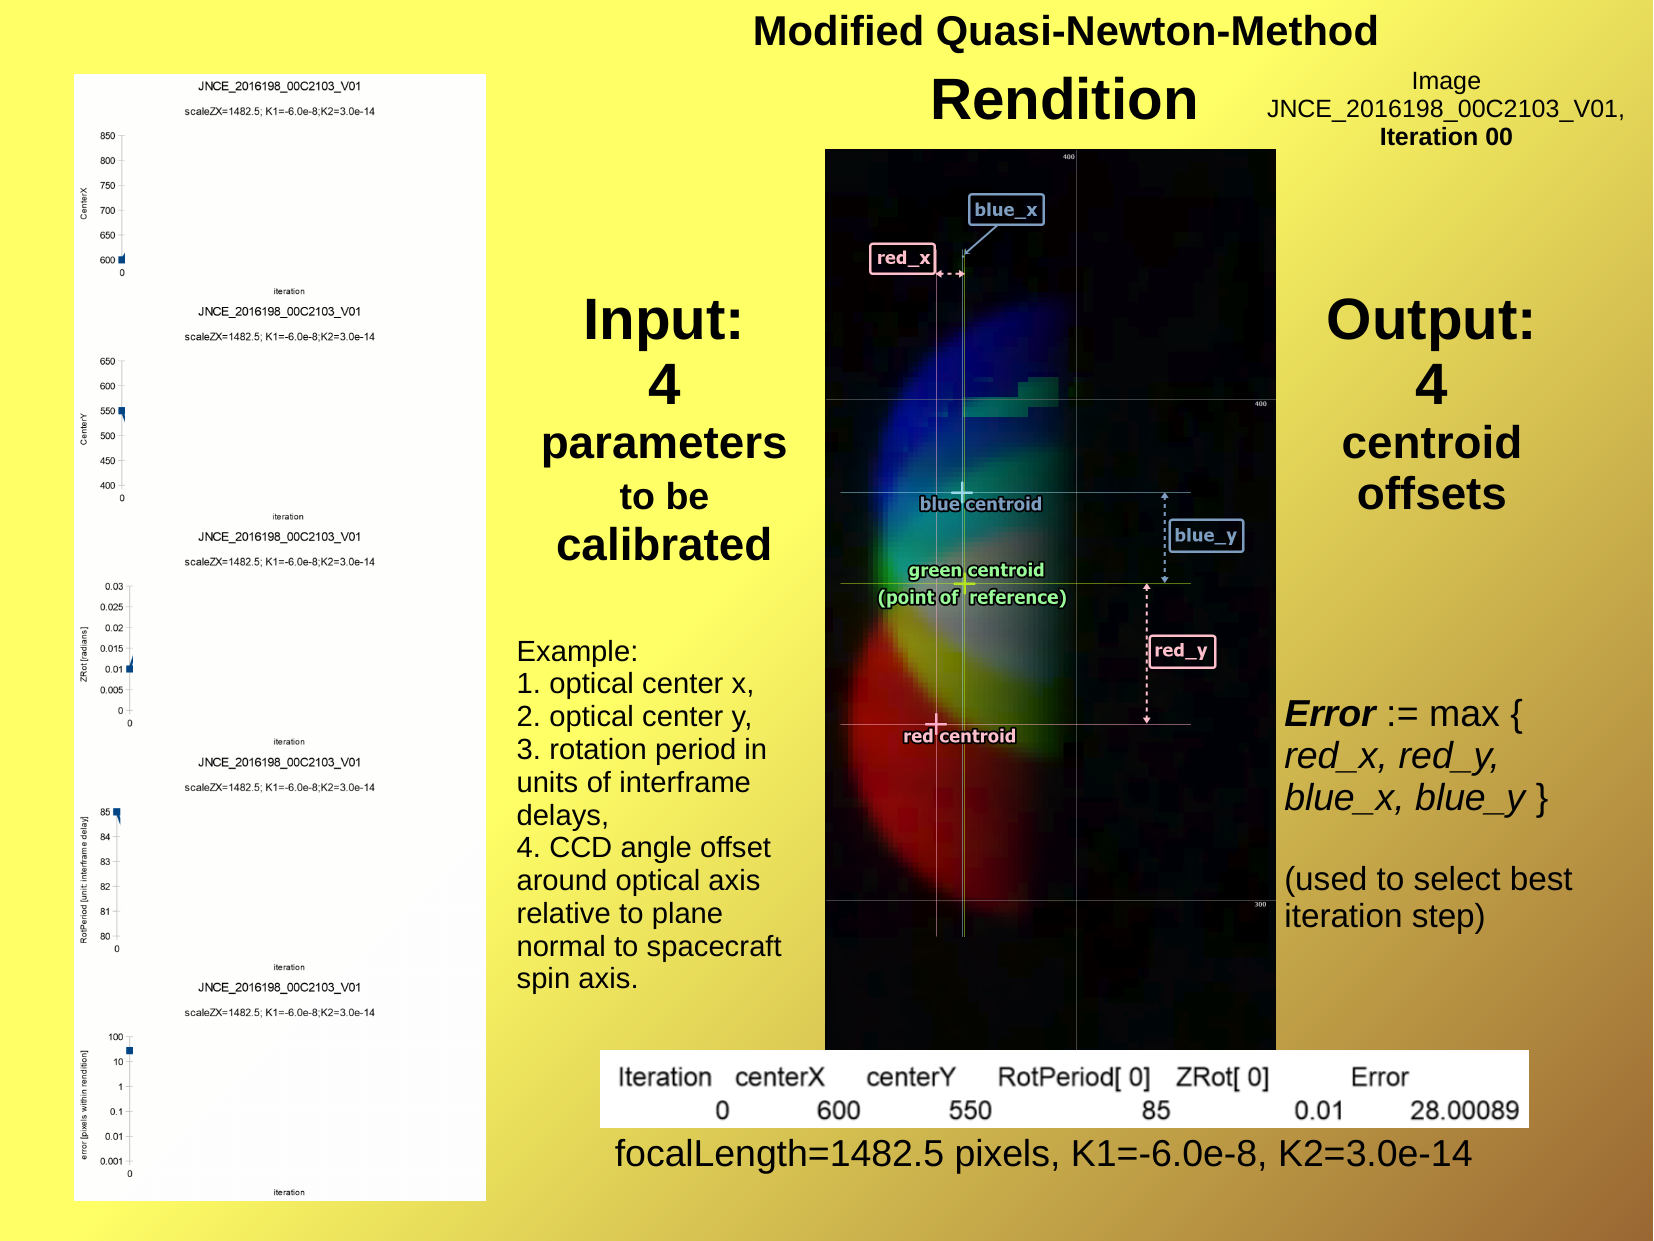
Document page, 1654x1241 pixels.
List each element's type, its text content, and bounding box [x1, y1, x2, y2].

text_box focalLength=1482.5 pixels, K1=-6.0e-8, K2=3.0e-14 [600, 1125, 1545, 1182]
text_box Output: 4 centroid offsets [1269, 279, 1595, 532]
text_box Modified Quasi-Newton-Method [738, 0, 1565, 72]
text_box Example: 1. optical center x, 2. optical center y, 3. rotation period in units of interframe delays, 4. CCD angle offset around optical axis relative to plane normal to spacecraft spin axis. [501, 627, 827, 1004]
text_box Image JNCE_2016198_00C2103_V01, Iteration 00 [1240, 59, 1653, 159]
text_box Input: 4 parameters to be calibrated [501, 279, 827, 584]
text_box Error := max { red_x, red_y, blue_x, blue_y } (used to select best iteration step) [1269, 685, 1595, 944]
picture [600, 149, 1529, 1129]
text_box Rendition [915, 72, 1240, 148]
picture [74, 74, 486, 1201]
